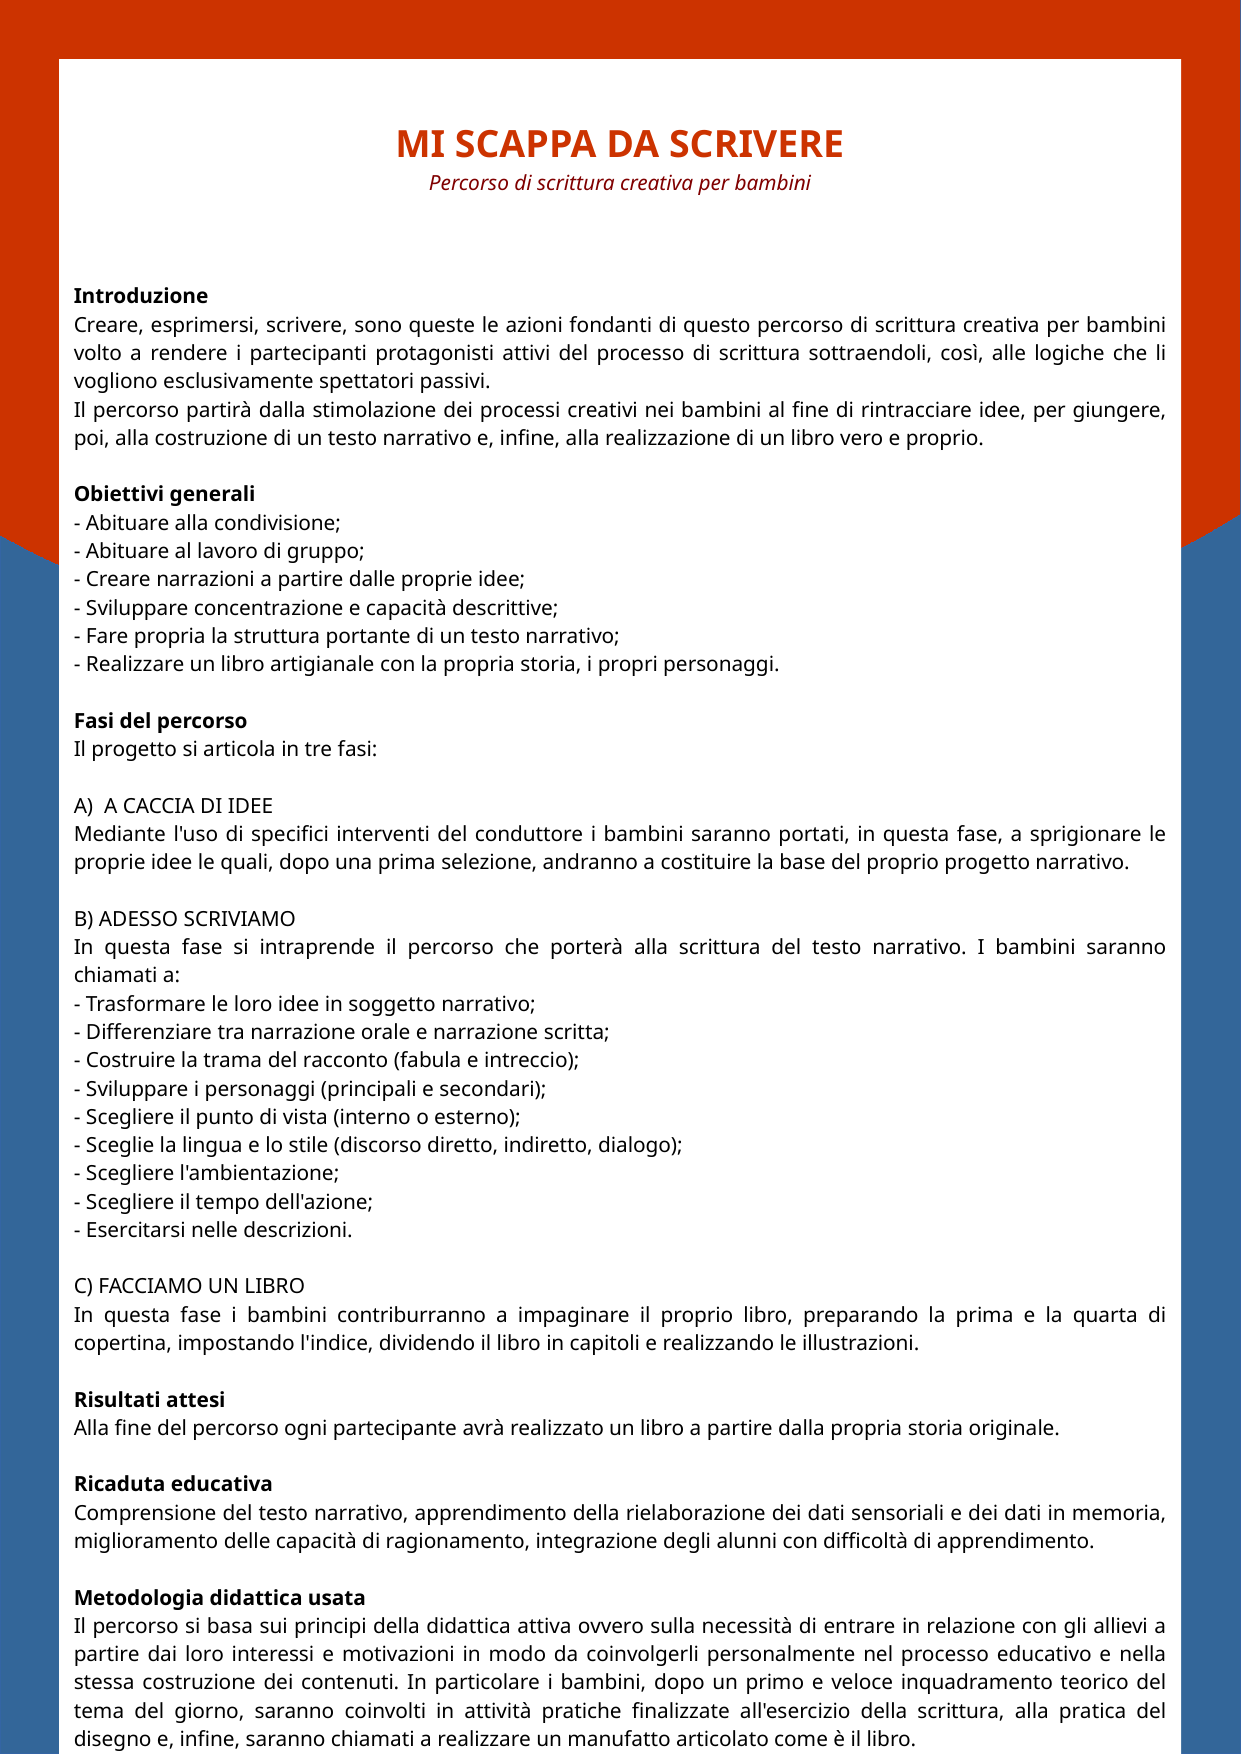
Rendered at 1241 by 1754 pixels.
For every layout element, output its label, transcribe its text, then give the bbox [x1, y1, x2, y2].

text_box [0, 0, 1241, 1754]
text_box MI SCAPPA DA SCRIVERE Percorso di scrittura creativa per bambini Introduzione Creare, esprimersi, scrivere, sono queste le azioni fondanti di questo percorso di scrittura creativa per bambini volto a rendere i partecipanti protagonisti attivi del processo di scrittura sottraendoli, così, alle logiche che li vogliono esclusivamente spettatori passivi. Il percorso partirà dalla stimolazione dei processi creativi nei bambini al fine di rintracciare idee, per giungere, poi, alla costruzione di un testo narrativo e, infine, alla realizzazione di un libro vero e proprio. Obiettivi generali - Abituare alla condivisione; - Abituare al lavoro di gruppo; - Creare narrazioni a partire dalle proprie idee; - Sviluppare concentrazione e capacità descrittive; - Fare propria la struttura portante di un testo narrativo; - Realizzare un libro artigianale con la propria storia, i propri personaggi. Fasi del percorso Il progetto si articola in tre fasi: A) A CACCIA DI IDEE Mediante l'uso di specifici interventi del conduttore i bambini saranno portati, in questa fase, a sprigionare le proprie idee le quali, dopo una prima selezione, andranno a costituire la base del proprio progetto narrativo. B) ADESSO SCRIVIAMO In questa fase si intraprende il percorso che porterà alla scrittura del testo narrativo. I bambini saranno chiamati a: - Trasformare le loro idee in soggetto narrativo; - Differenziare tra narrazione orale e narrazione scritta; - Costruire la trama del racconto (fabula e intreccio); - Sviluppare i personaggi (principali e secondari); - Scegliere il punto di vista (interno o esterno); - Sceglie la lingua e lo stile (discorso diretto, indiretto, dialogo); - Scegliere l'ambientazione; - Scegliere il tempo dell'azione; - Esercitarsi nelle descrizioni. C) FACCIAMO UN LIBRO In questa fase i bambini contriburranno a impaginare il proprio libro, preparando la prima e la quarta di copertina, impostando l'indice, dividendo il libro in capitoli e realizzando le illustrazioni. Risultati attesi Alla fine del percorso ogni partecipante avrà realizzato un libro a partire dalla propria storia originale. Ricaduta educativa Comprensione del testo narrativo, apprendimento della rielaborazione dei dati sensoriali e dei dati in memoria, miglioramento delle capacità di ragionamento, integrazione degli alunni con difficoltà di apprendimento. Metodologia didattica usata Il percorso si basa sui principi della didattica attiva ovvero sulla necessità di entrare in relazione con gli allievi a partire dai loro interessi e motivazioni in modo da coinvolgerli personalmente nel processo educativo e nella stessa costruzione dei contenuti. In particolare i bambini, dopo un primo e veloce inquadramento teorico del tema del giorno, saranno coinvolti in attività pratiche finalizzate all'esercizio della scrittura, alla pratica del disegno e, infine, saranno chiamati a realizzare un manufatto articolato come è il libro. [59, 59, 1182, 1695]
